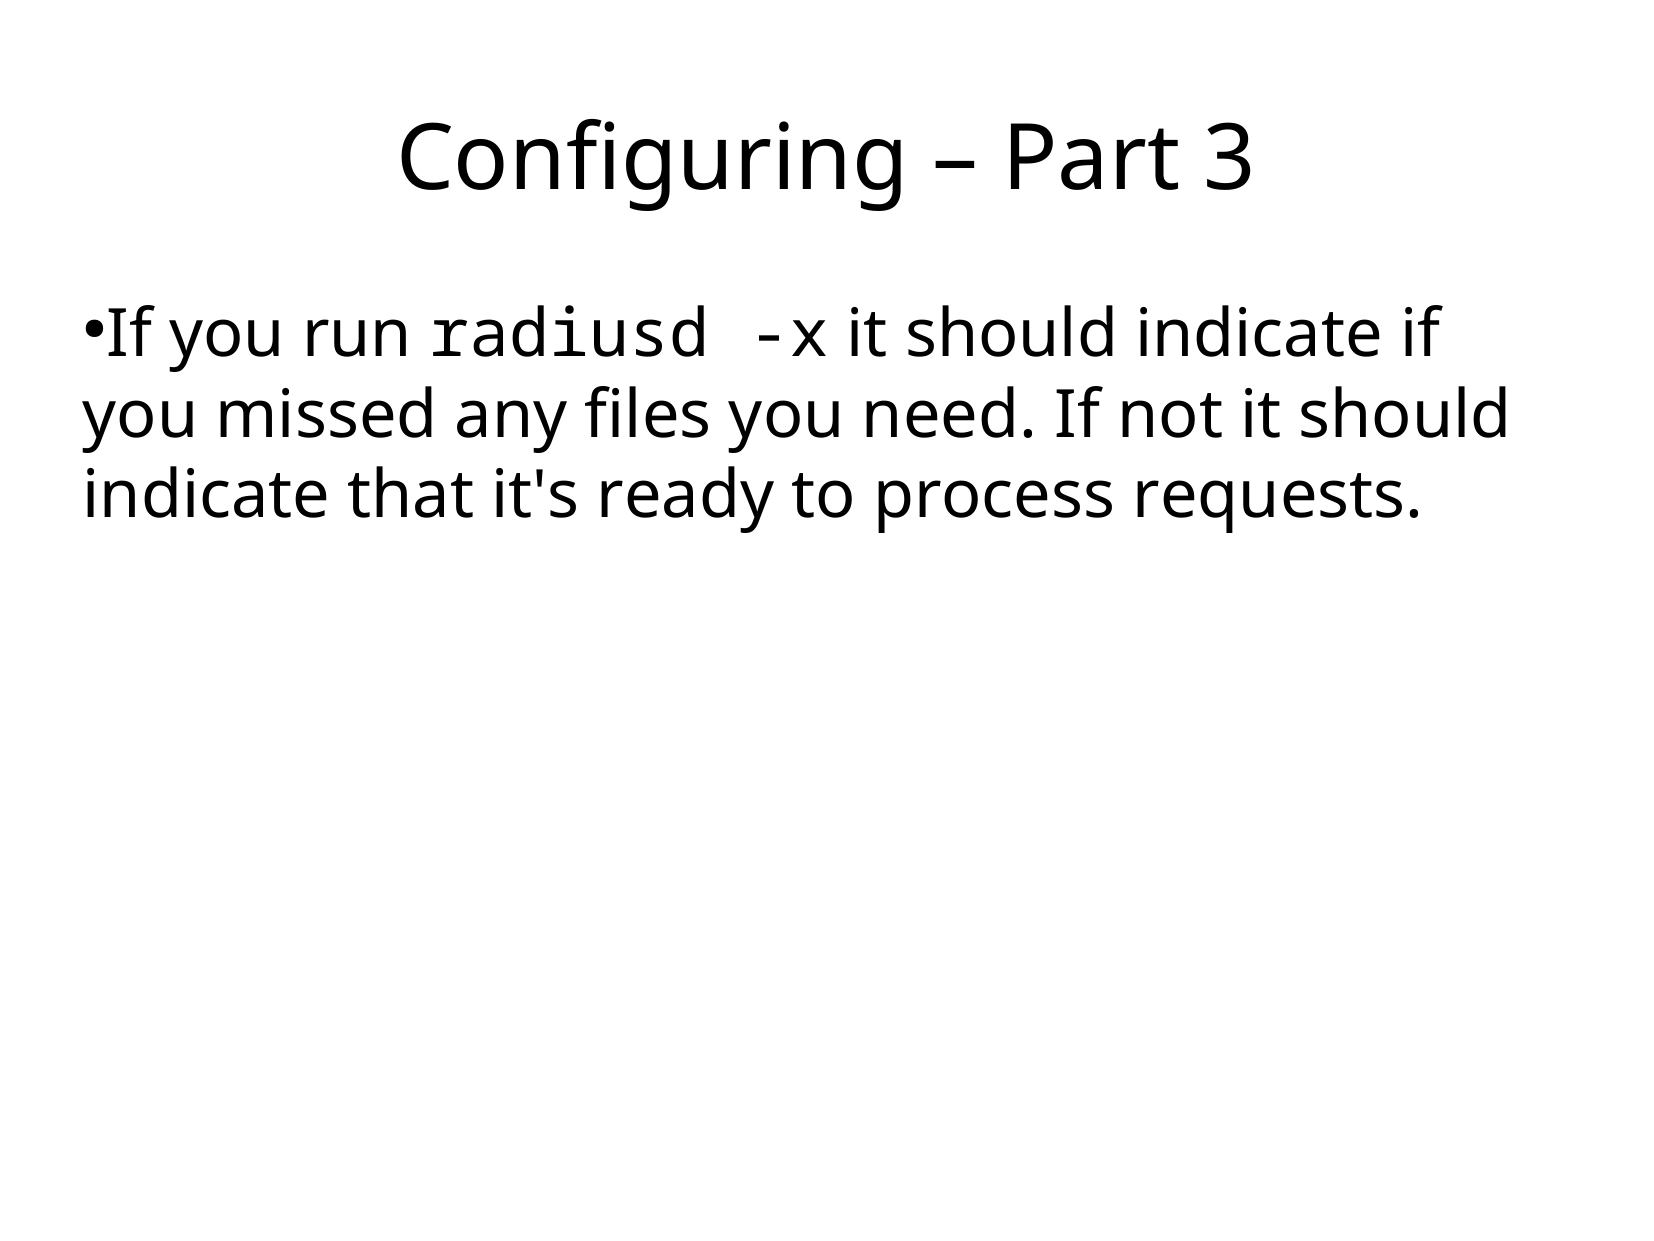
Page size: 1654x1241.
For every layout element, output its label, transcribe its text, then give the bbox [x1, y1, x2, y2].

title Configuring – Part 3 [82, 49, 1571, 257]
list If you run radiusd -x it should indicate if you missed any files you need. If not it should indicate that it's ready to process requests. [82, 290, 1571, 1109]
